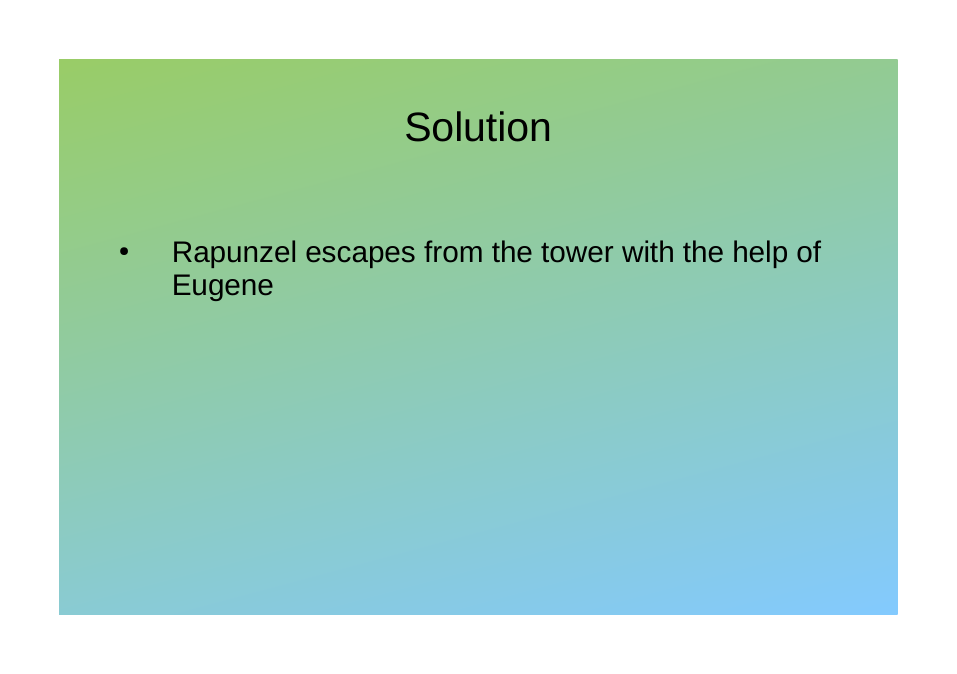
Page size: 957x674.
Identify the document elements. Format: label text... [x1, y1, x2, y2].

list Rapunzel escapes from the tower with the help of Eugene [100, 188, 856, 511]
title Solution [100, 81, 856, 174]
